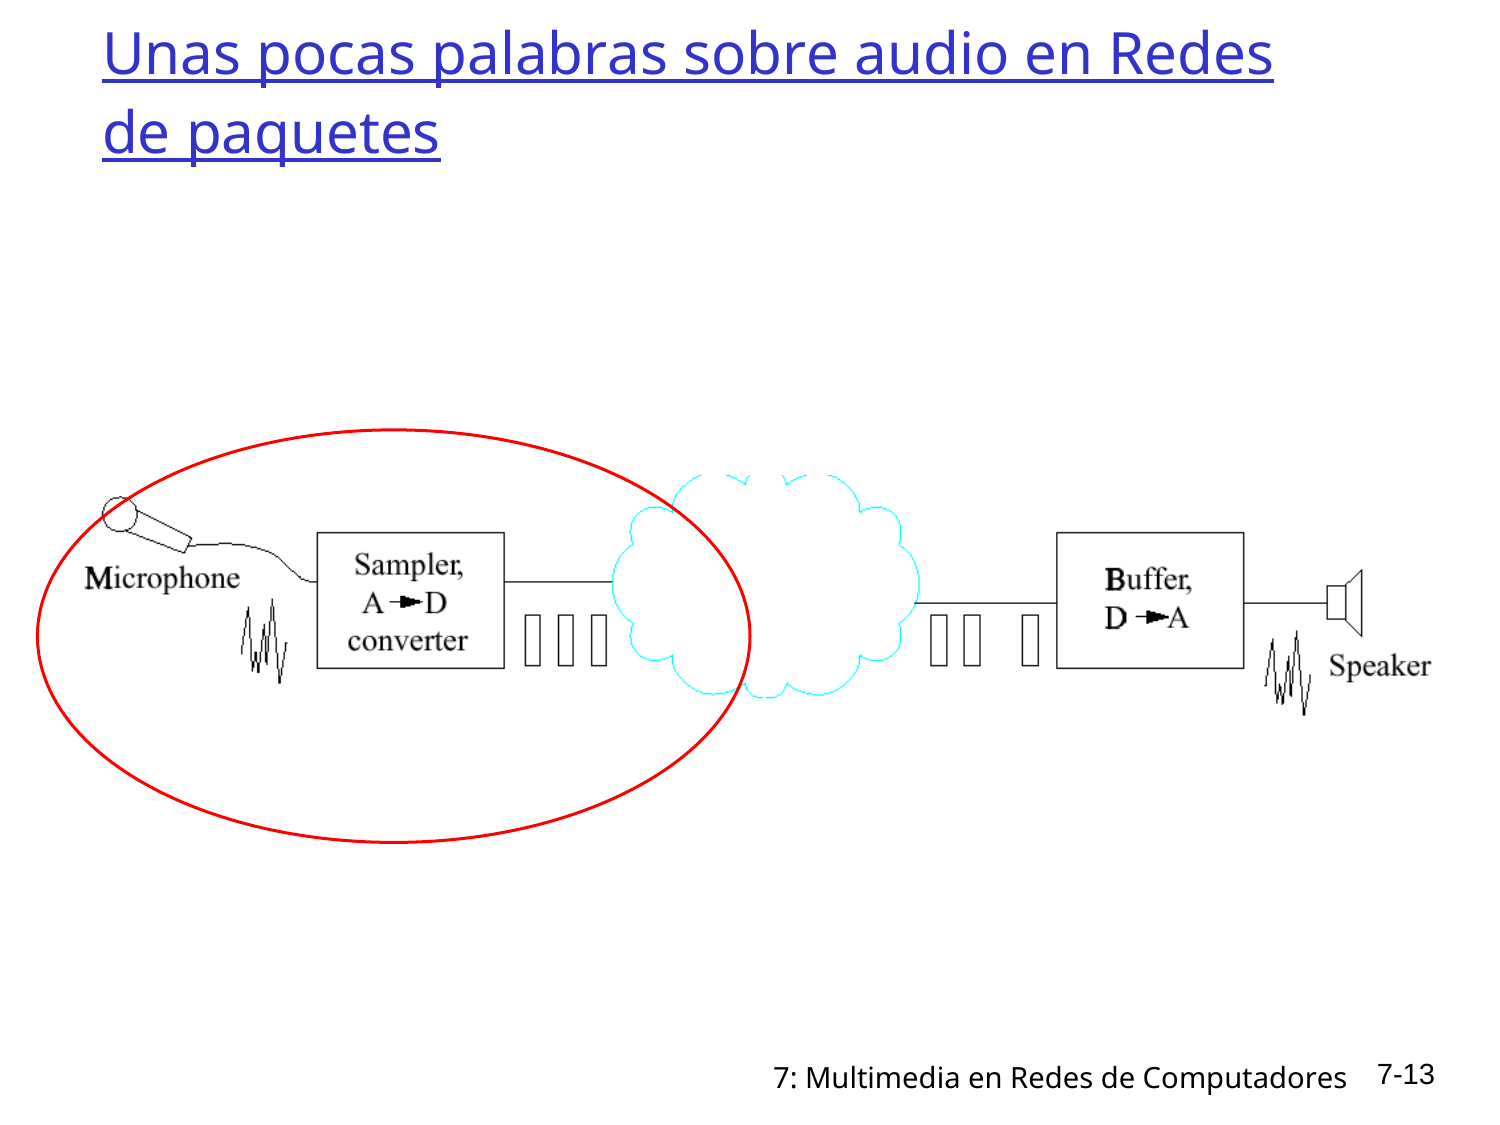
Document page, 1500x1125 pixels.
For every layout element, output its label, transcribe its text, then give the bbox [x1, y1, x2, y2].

title Unas pocas palabras sobre audio en Redes de paquetes [87, 12, 1363, 171]
picture [69, 475, 165, 547]
picture [69, 475, 748, 729]
picture [622, 475, 1442, 729]
